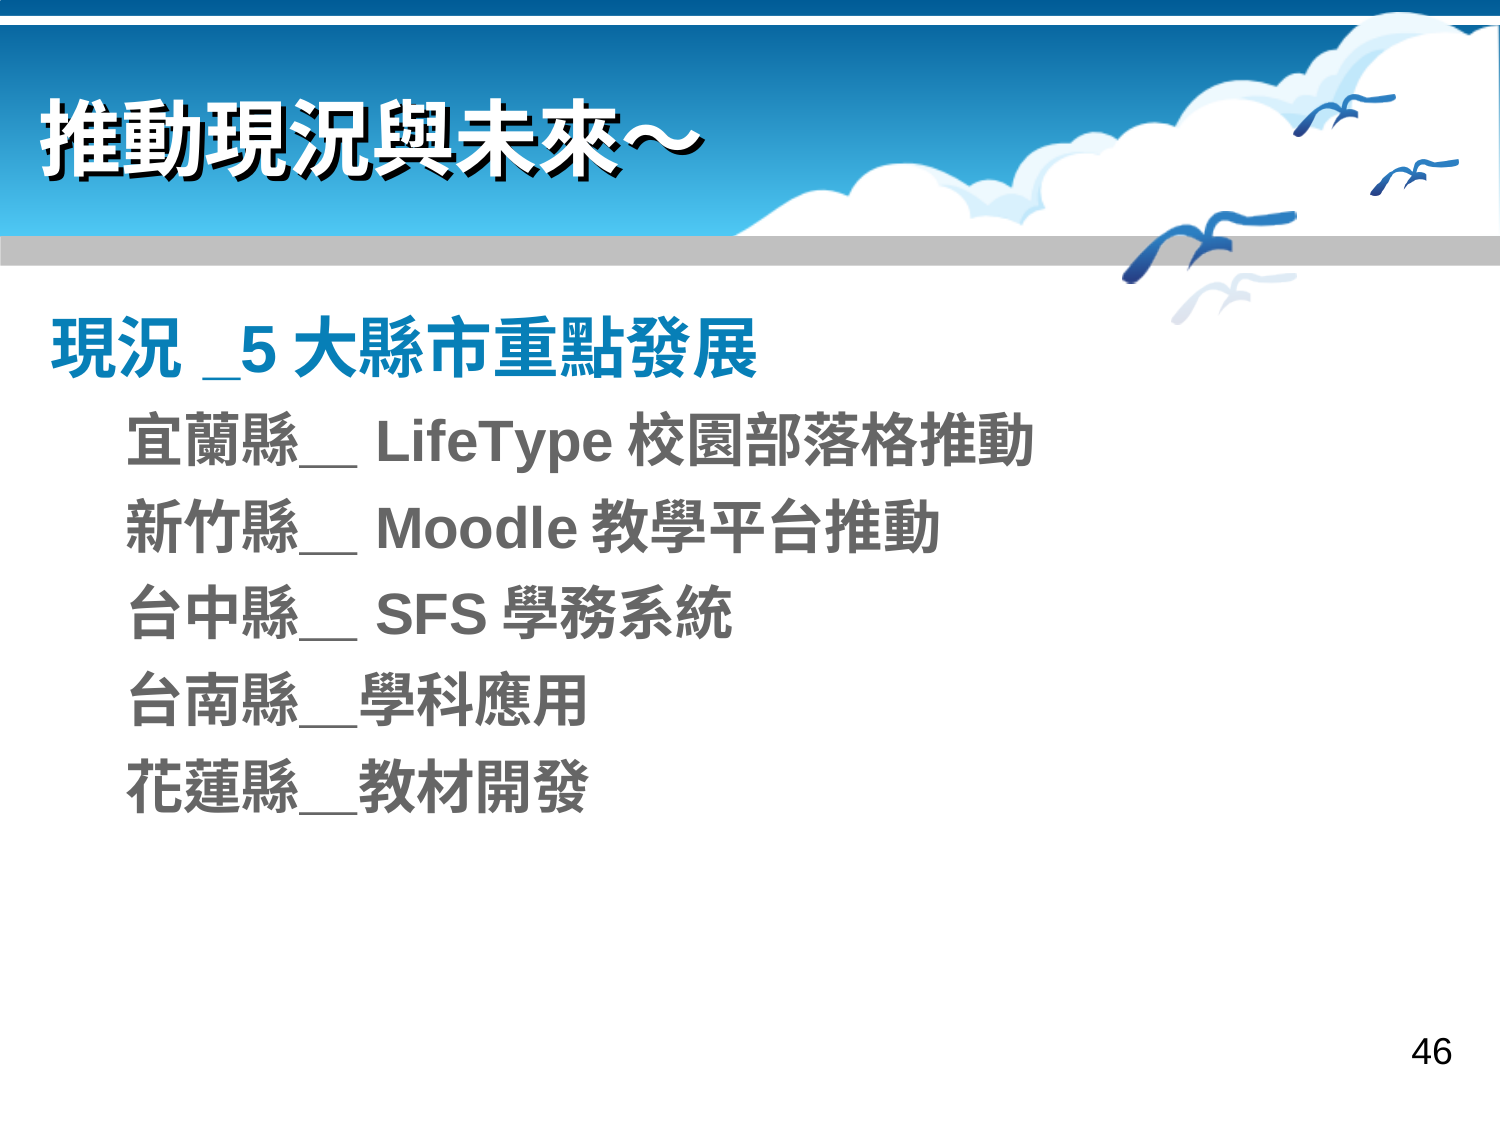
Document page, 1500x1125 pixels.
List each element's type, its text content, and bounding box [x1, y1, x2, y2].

picture [730, 12, 1500, 284]
list 現況_5大縣市重點發展 宜蘭縣＿LifeType校園部落格推動 新竹縣＿Moodle教學平台推動 台中縣＿SFS學務系統 台南縣＿學科應用 花蓮縣＿教材開發 [50, 300, 1450, 981]
title 推動現況與未來～ [38, 85, 1465, 186]
